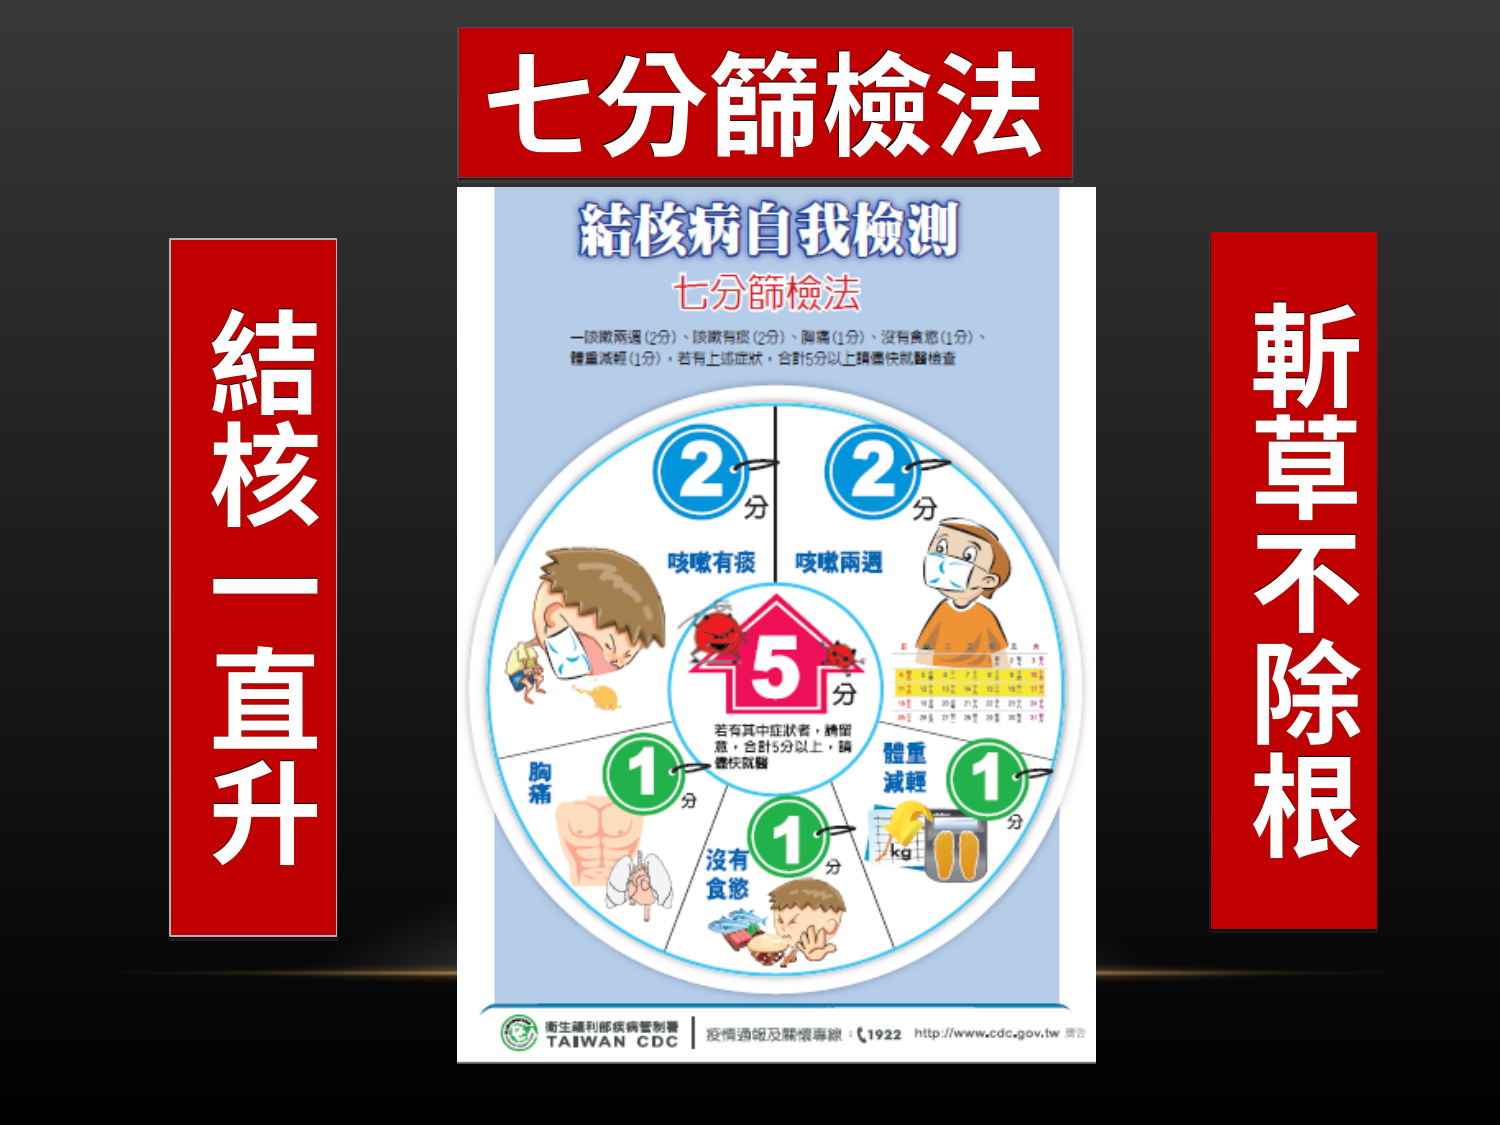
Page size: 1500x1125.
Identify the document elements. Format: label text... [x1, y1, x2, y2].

text_box 結核一直升 [170, 239, 337, 936]
list [1096, 454, 1351, 1035]
text_box 七分篩檢法 [458, 27, 1072, 178]
list [150, 454, 457, 1035]
picture [457, 187, 1096, 1064]
text_box 斬草不除根 [1211, 232, 1377, 929]
